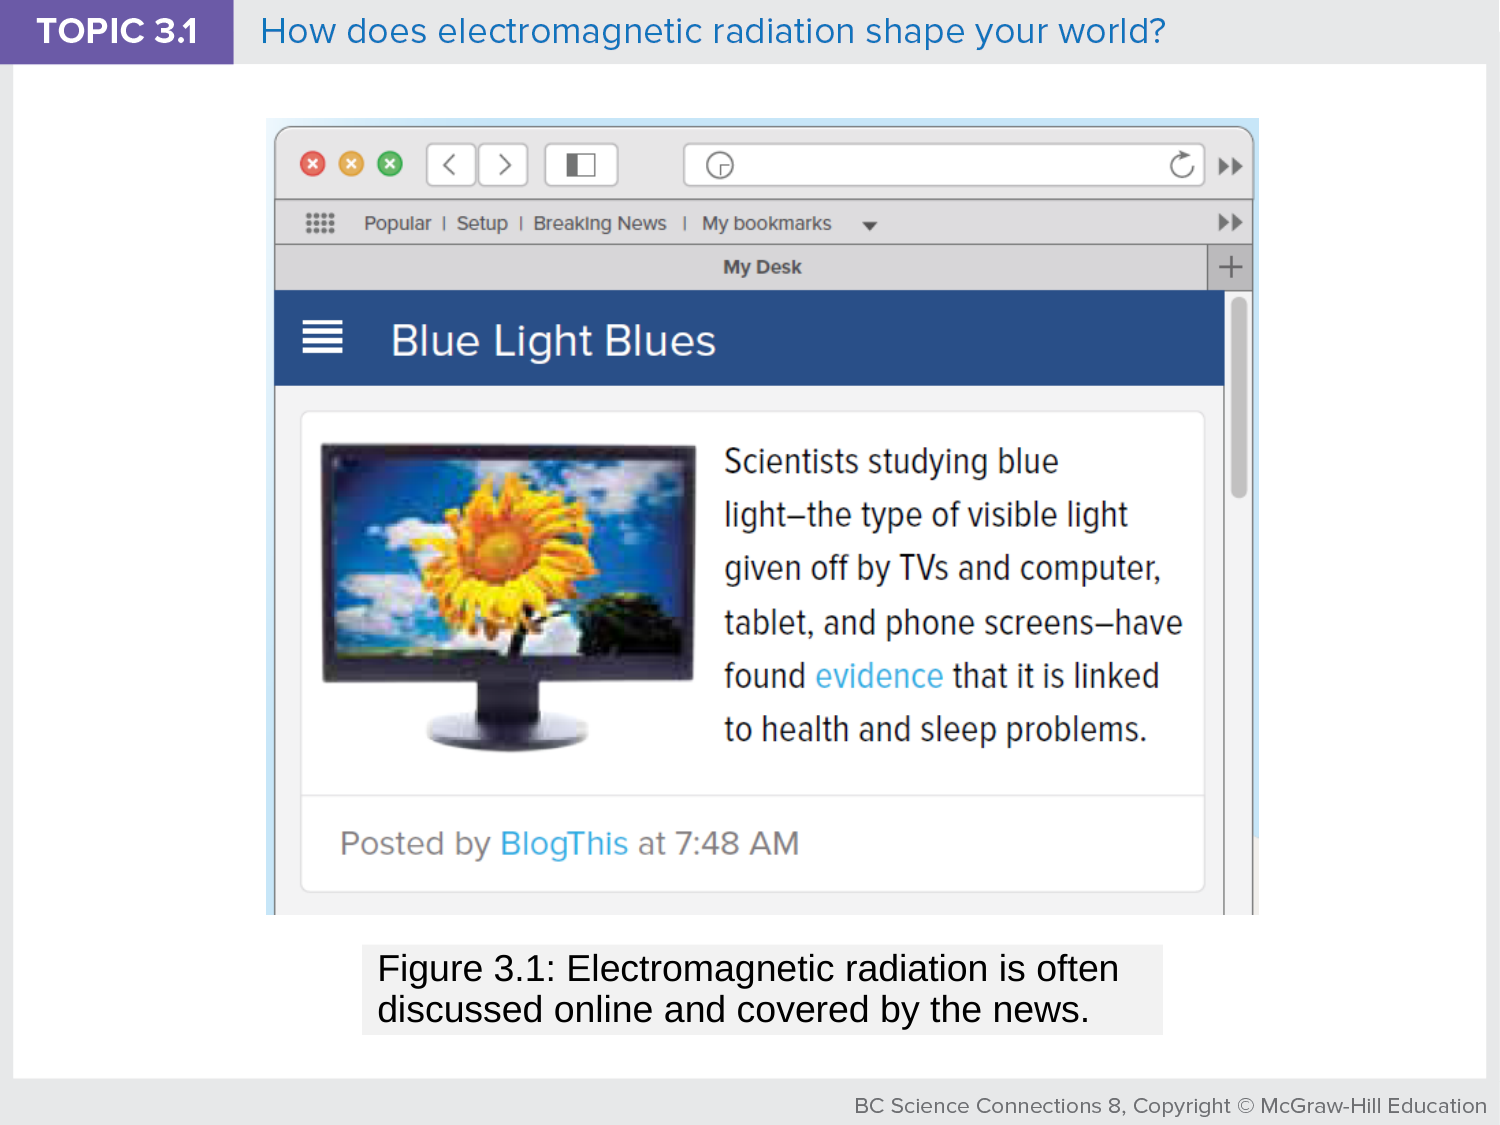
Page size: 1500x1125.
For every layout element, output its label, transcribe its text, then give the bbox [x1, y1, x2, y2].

picture [0, 0, 1500, 1082]
list Figure 3.1: Electromagnetic radiation is often discussed online and covered by the news. [362, 944, 1163, 1035]
